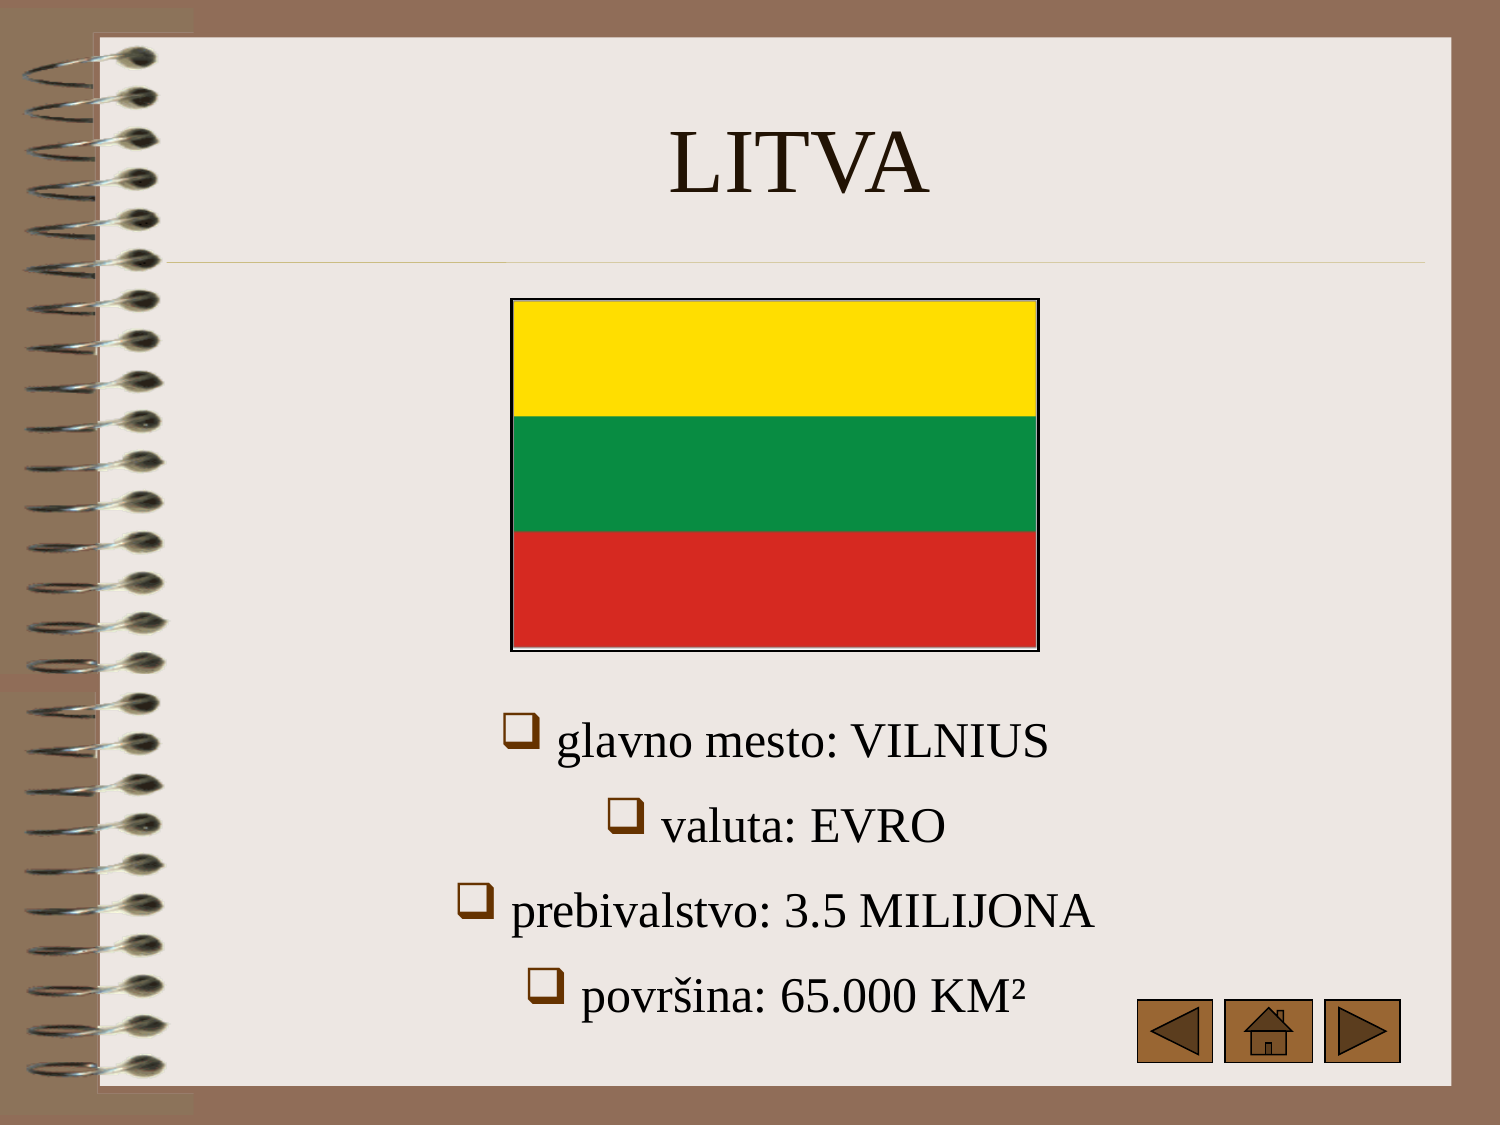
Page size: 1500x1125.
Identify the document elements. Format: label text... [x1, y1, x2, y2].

text_box [1137, 999, 1213, 1063]
title LITVA [174, 62, 1425, 250]
picture [0, 692, 194, 1115]
picture [512, 299, 1038, 650]
picture [0, 8, 194, 674]
text_box [1224, 999, 1313, 1063]
text_box [1324, 999, 1400, 1063]
text_box glavno mesto: VILNIUS valuta: EVRO prebivalstvo: 3.5 MILIJONA površina: 65.000 KM² [425, 699, 1125, 1030]
